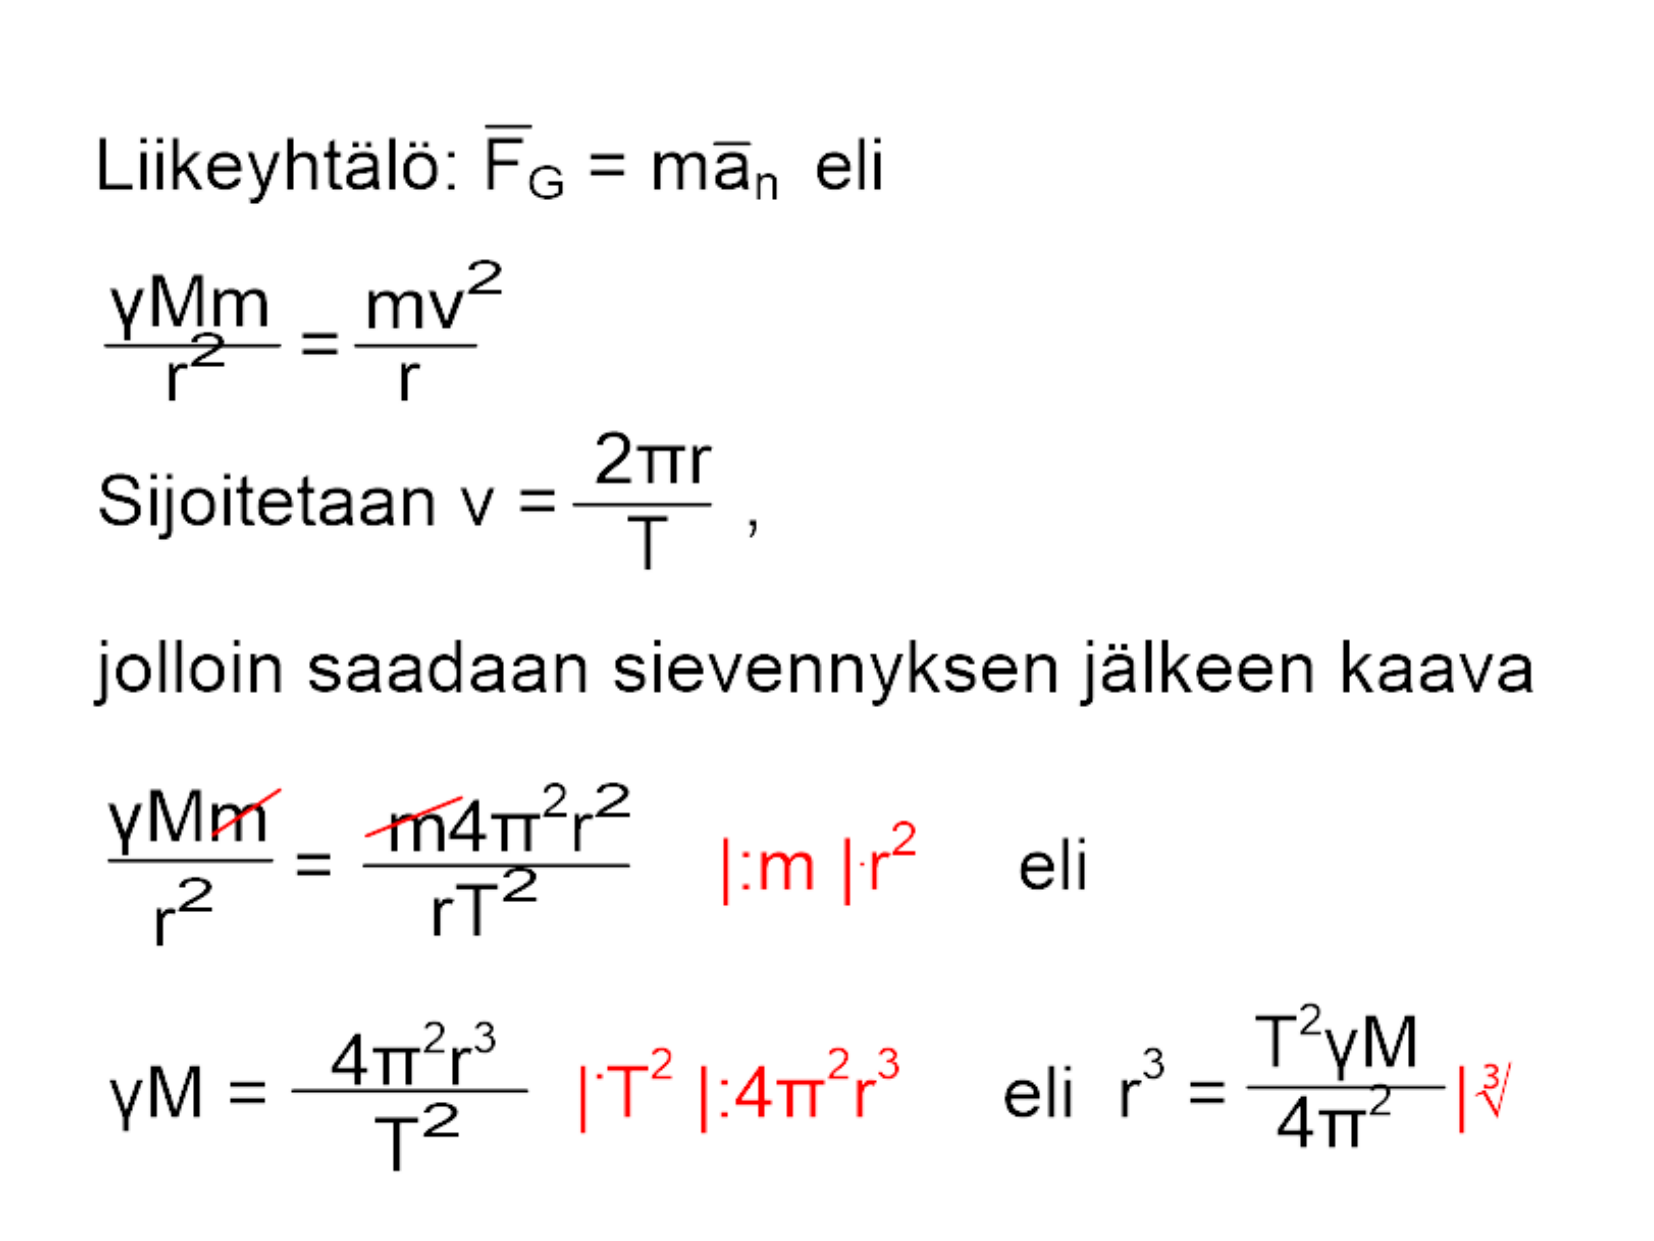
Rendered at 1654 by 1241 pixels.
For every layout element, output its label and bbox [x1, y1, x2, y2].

picture [47, 70, 1613, 1229]
